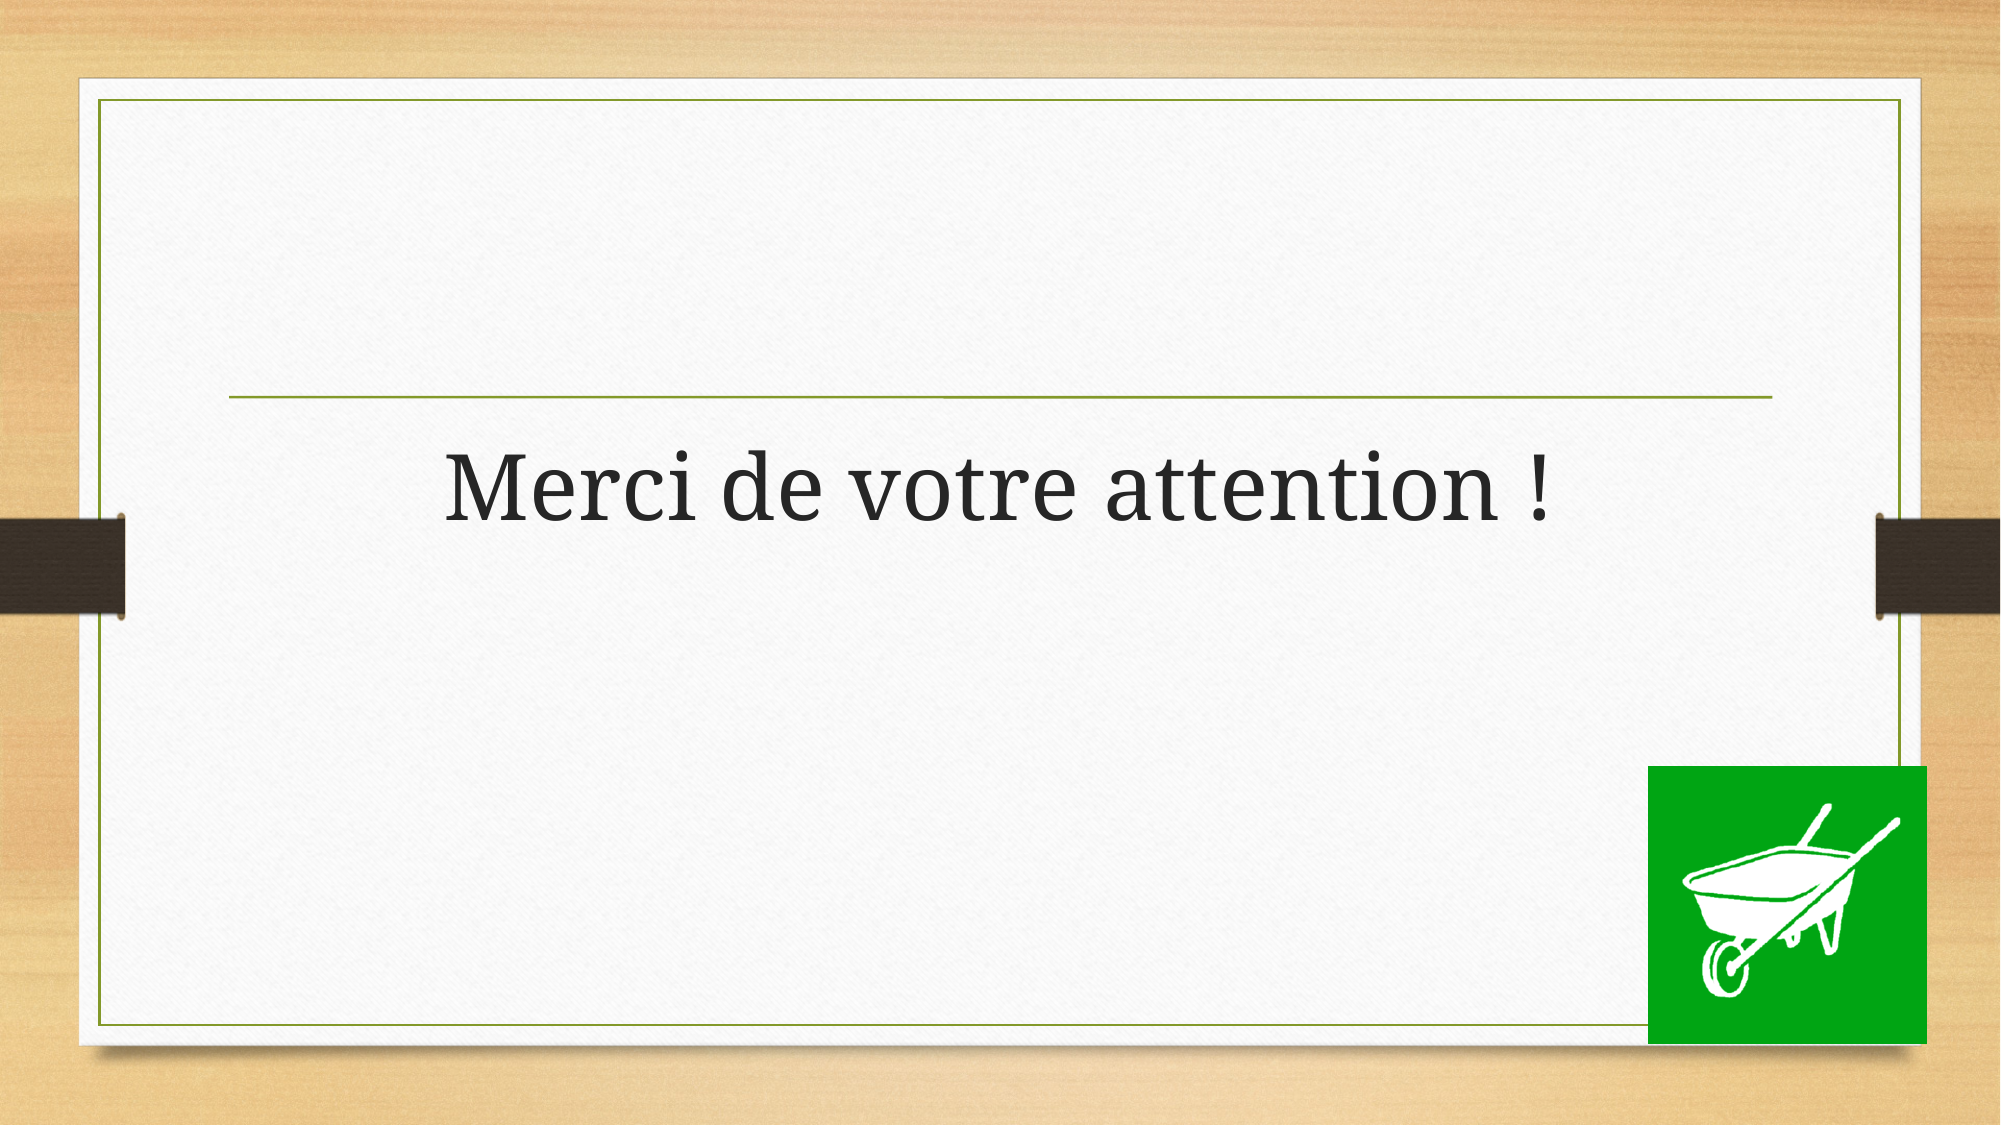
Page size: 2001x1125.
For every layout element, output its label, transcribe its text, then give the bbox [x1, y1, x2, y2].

text_box Merci de votre attention ! [212, 376, 1788, 591]
picture [0, 0, 2001, 1125]
